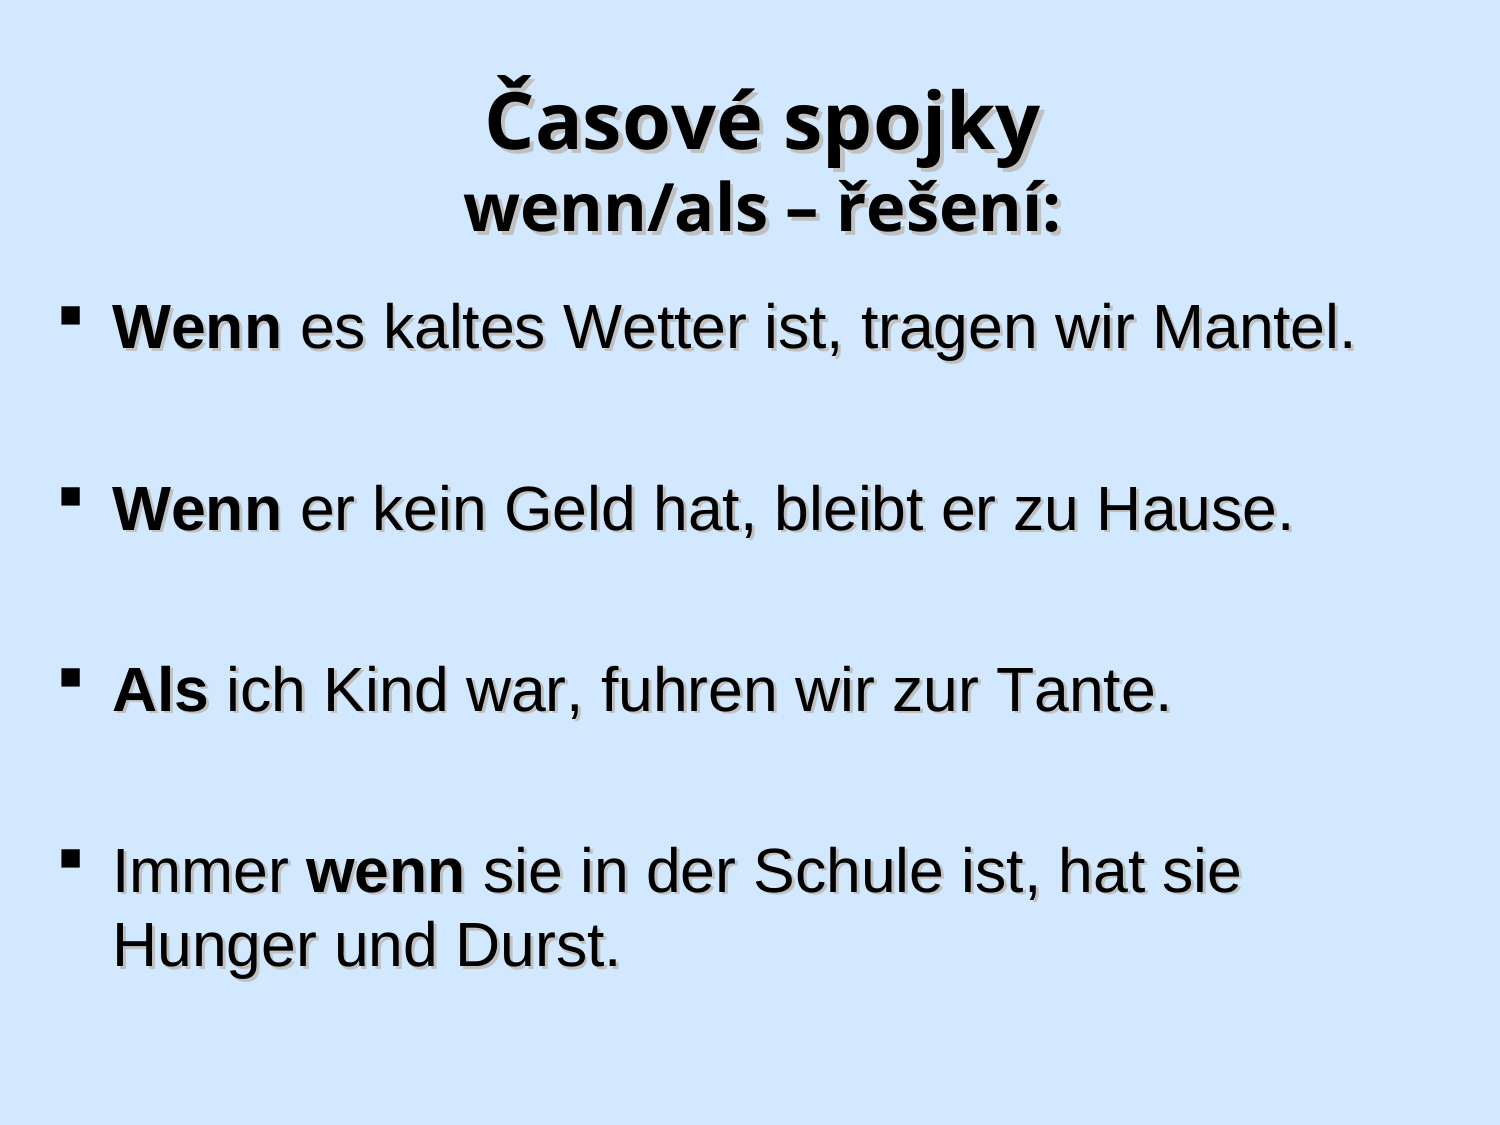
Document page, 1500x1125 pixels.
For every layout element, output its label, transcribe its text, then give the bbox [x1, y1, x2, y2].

list Wenn es kaltes Wetter ist, tragen wir Mantel. Wenn er kein Geld hat, bleibt er zu Hause. Als ich Kind war, fuhren wir zur Tante. Immer wenn sie in der Schule ist, hat sie Hunger und Durst. [41, 278, 1452, 1059]
title Časové spojky wenn/als – řešení: [75, 40, 1451, 276]
